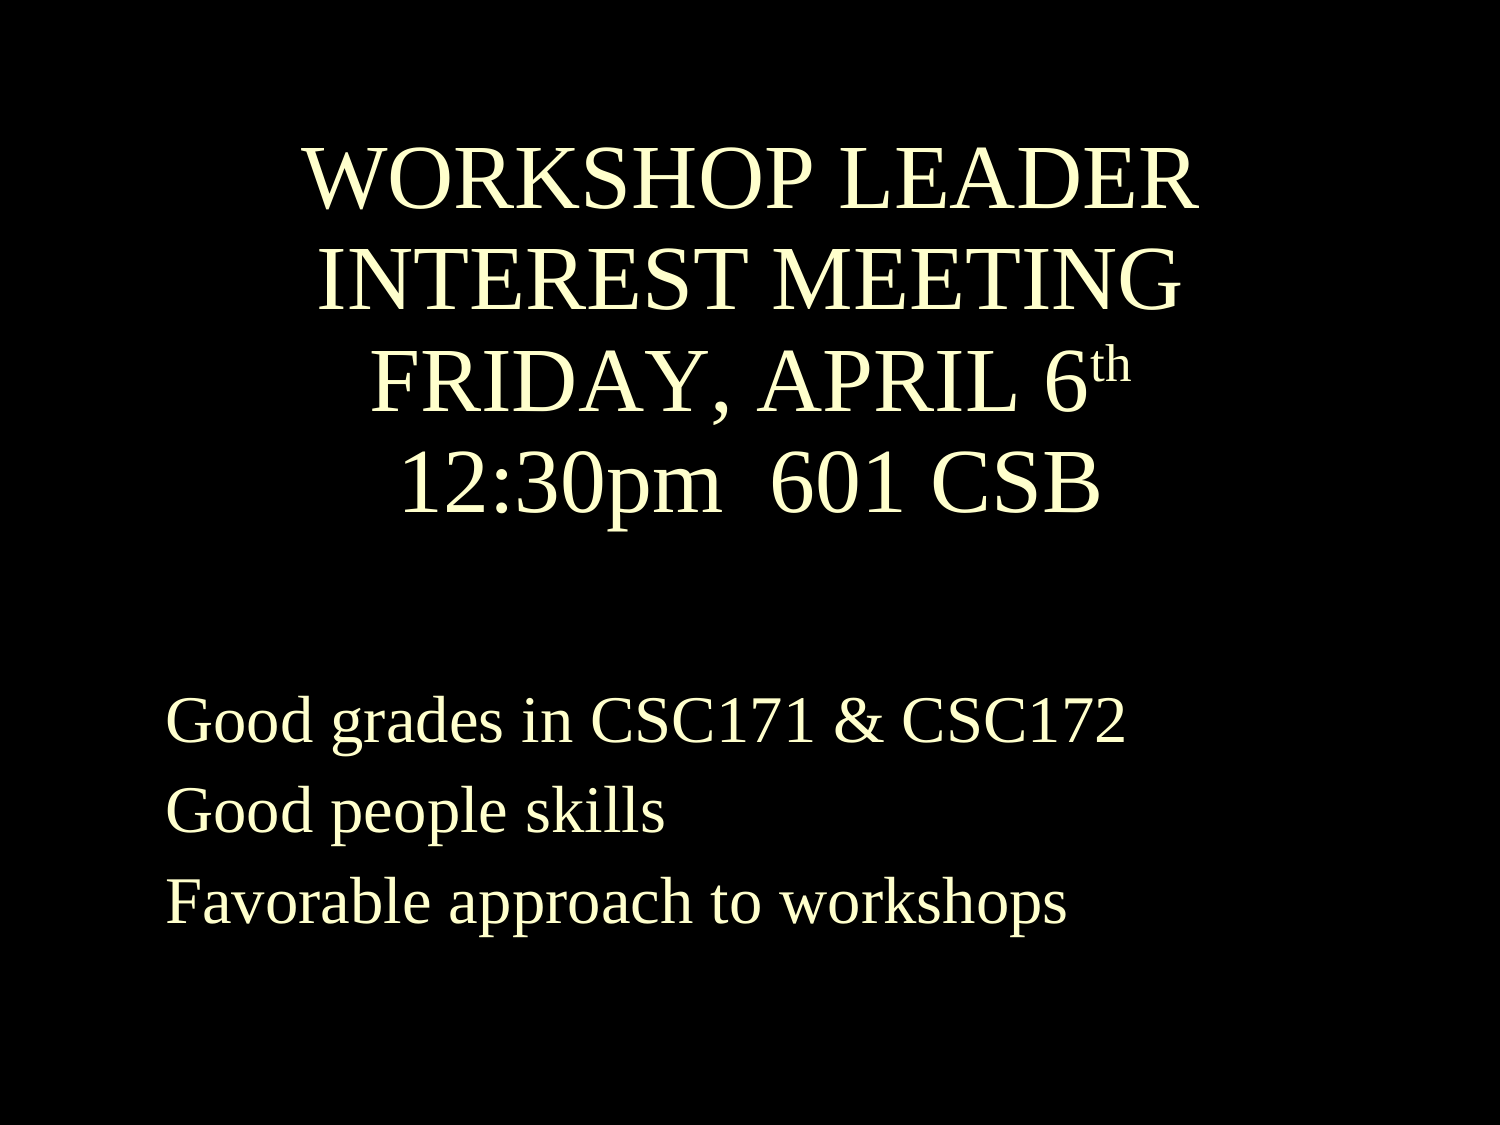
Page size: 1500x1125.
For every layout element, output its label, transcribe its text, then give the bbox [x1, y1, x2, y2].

title WORKSHOP LEADER INTEREST MEETING FRIDAY, APRIL 6th 12:30pm 601 CSB [22, 21, 1480, 638]
list Good grades in CSC171 & CSC172 Good people skills Favorable approach to workshops [150, 675, 1426, 1037]
